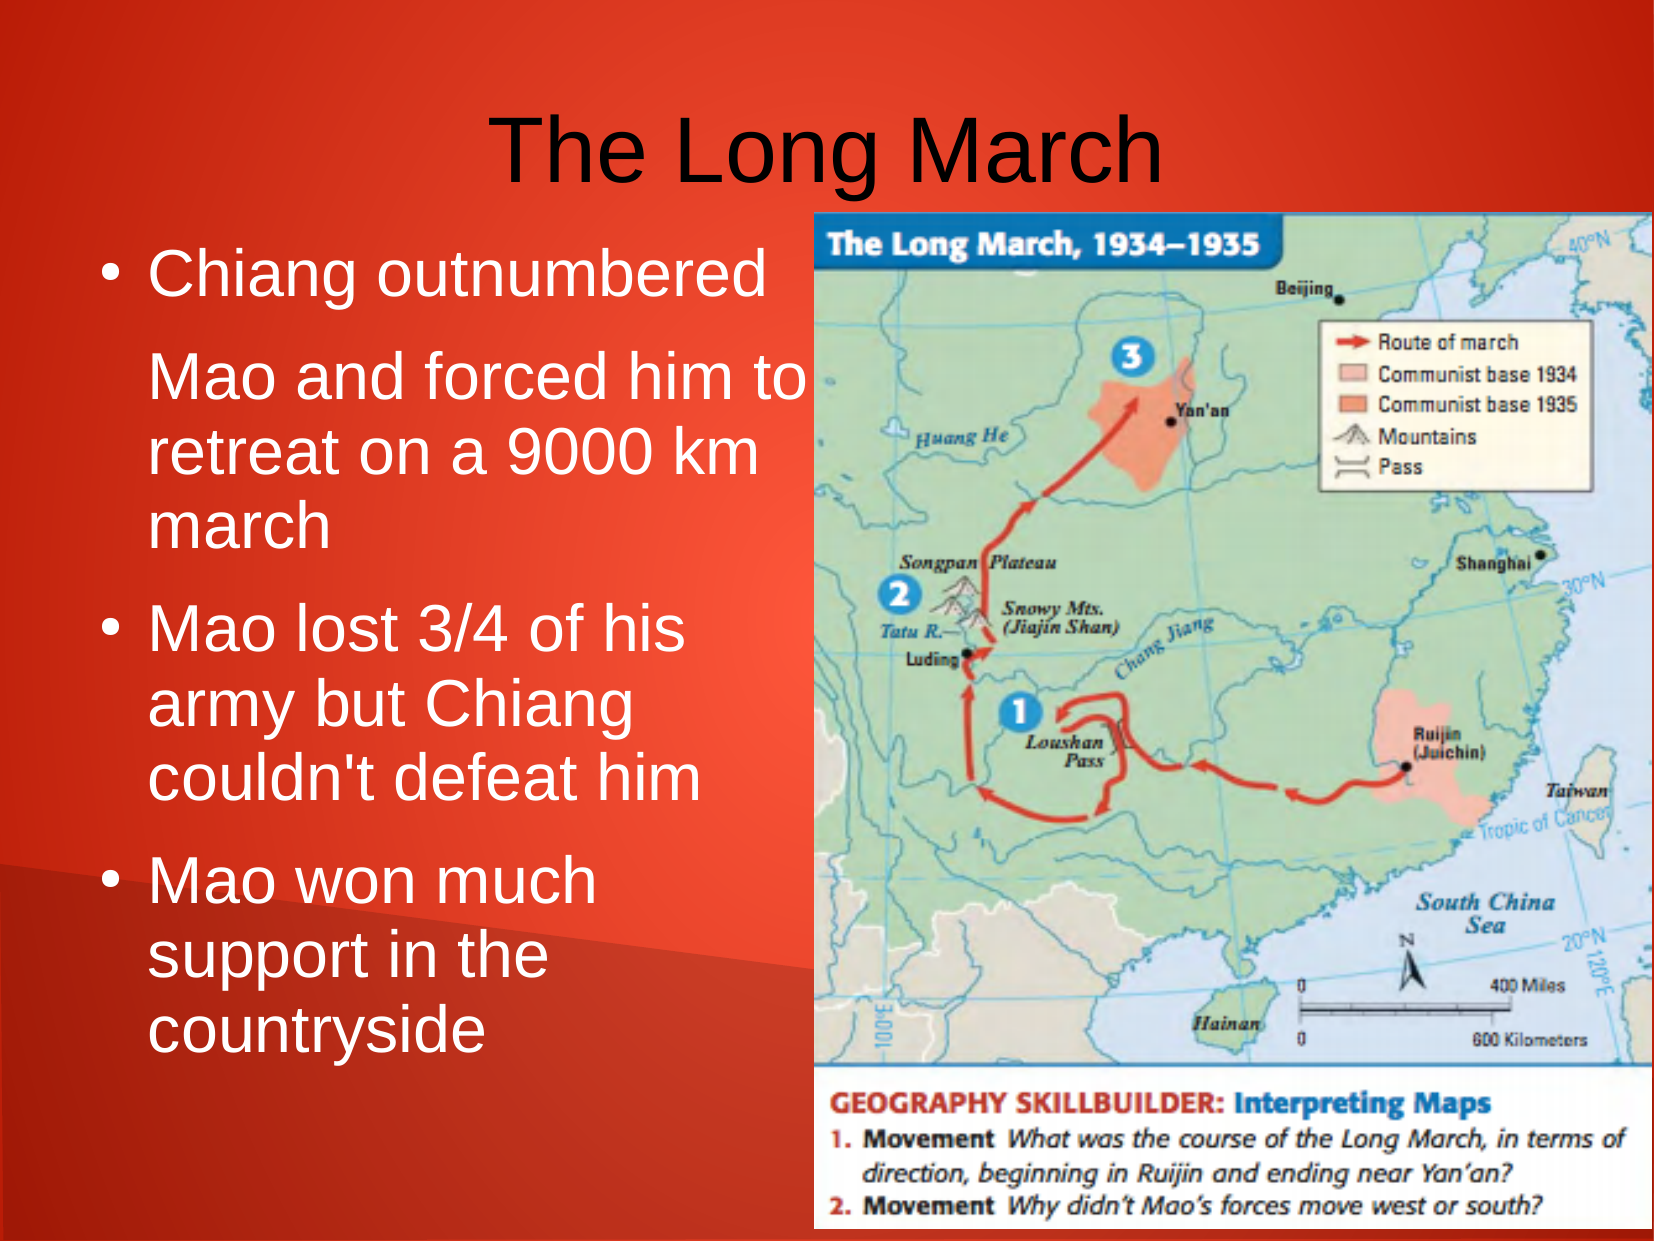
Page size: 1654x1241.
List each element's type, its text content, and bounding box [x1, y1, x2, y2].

picture [814, 212, 1652, 1229]
list Chiang outnumbered Mao and forced him to retreat on a 9000 km march Mao lost 3/4 of his army but Chiang couldn't defeat him Mao won much support in the countryside [82, 236, 814, 1075]
title The Long March [82, 47, 1571, 236]
